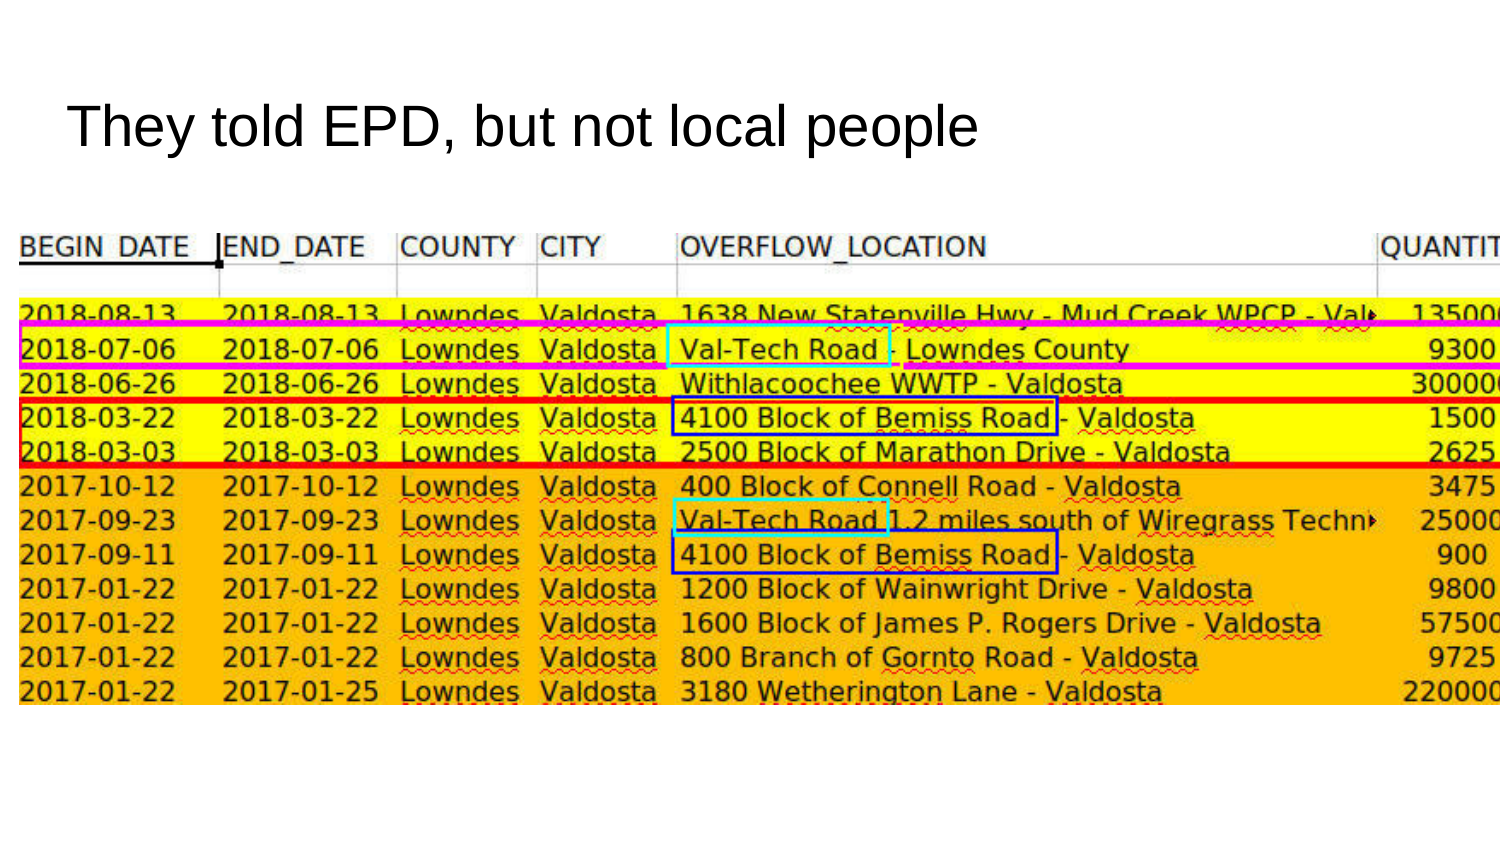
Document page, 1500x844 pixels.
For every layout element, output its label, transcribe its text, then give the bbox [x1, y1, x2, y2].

picture [19, 233, 1500, 705]
title They told EPD, but not local people [51, 72, 1449, 167]
